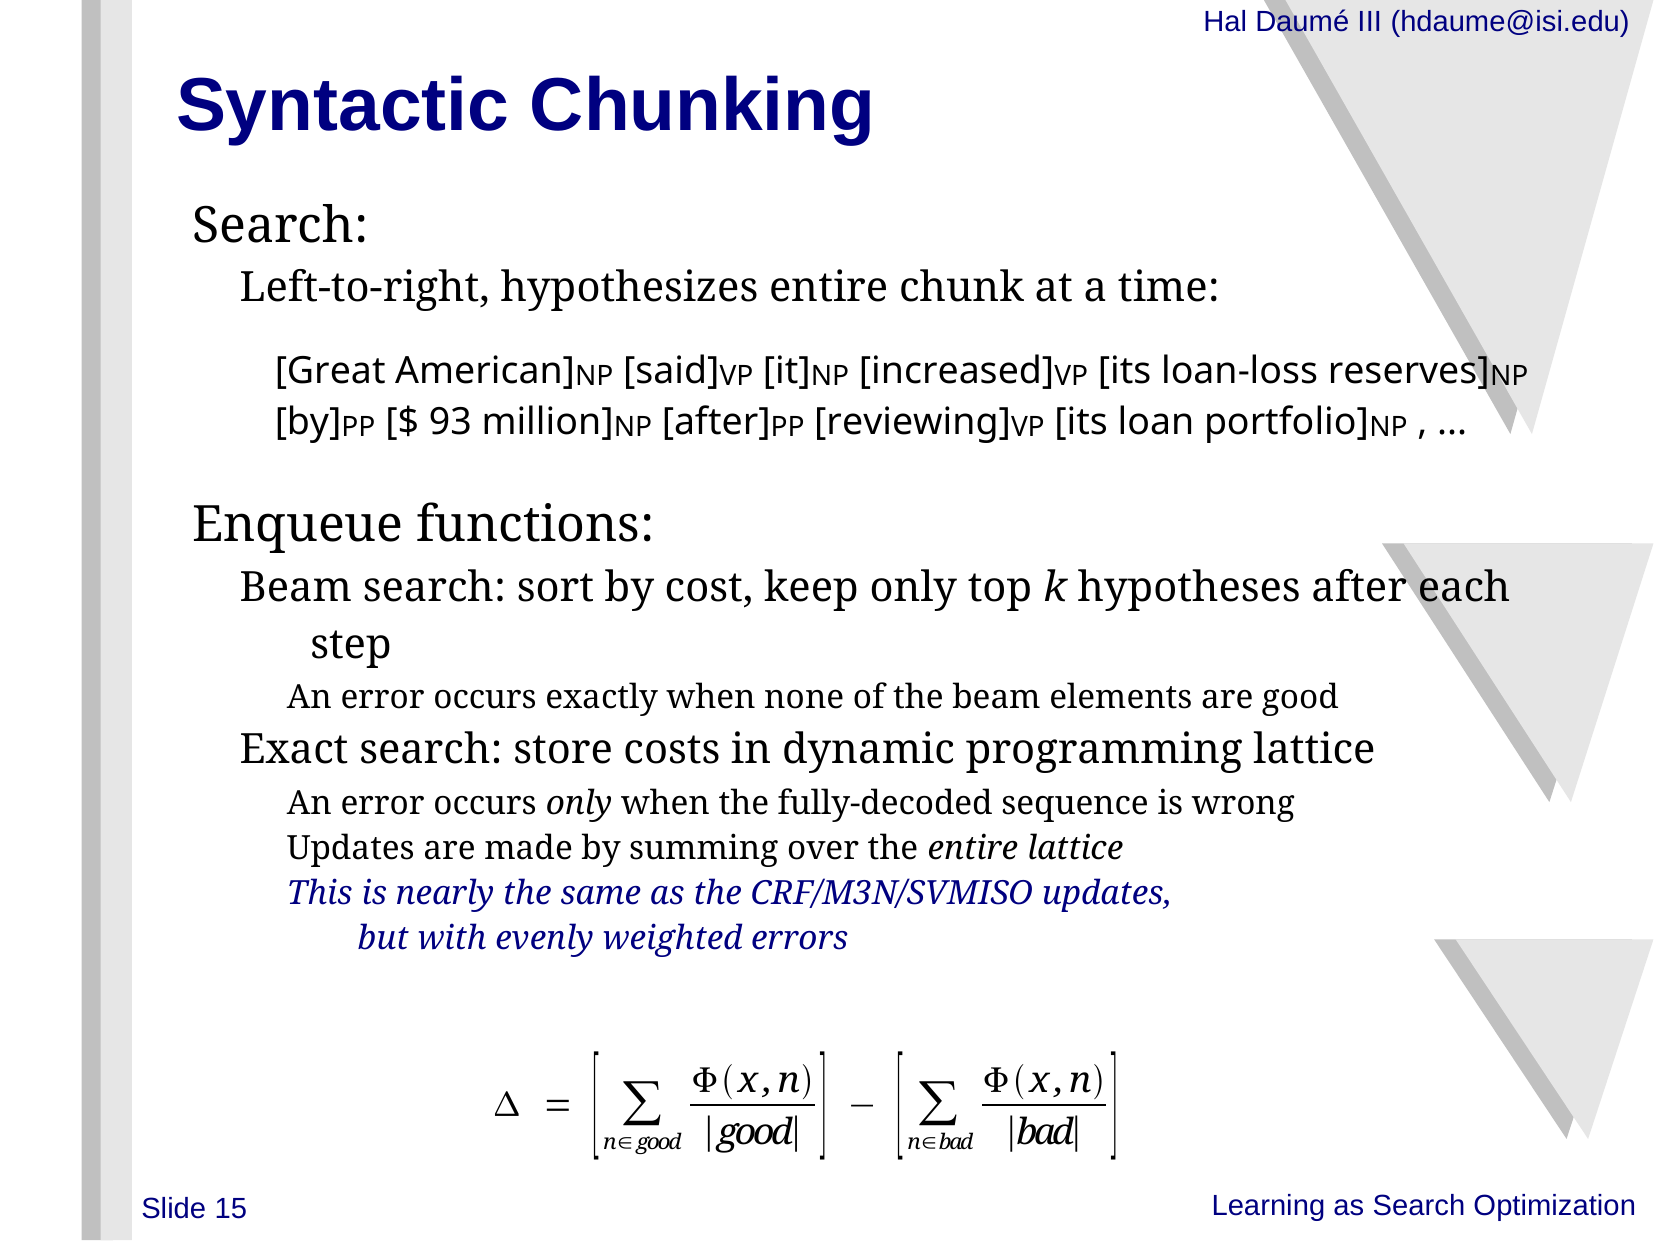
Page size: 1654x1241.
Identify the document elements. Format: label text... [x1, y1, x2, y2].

chart [487, 1050, 1124, 1162]
text_box [Great American]NP [said]VP [it]NP [increased]VP [its loan-loss reserves]NP [by]PP [$ 93 million]NP [after]PP [reviewing]VP [its loan portfolio]NP , ... [274, 343, 1585, 459]
title Syntactic Chunking [176, 44, 1509, 166]
list Search: Left-to-right, hypothesizes entire chunk at a time: Enqueue functions: Beam search: sort by cost, keep only top k hypotheses after each step An error occurs exactly when none of the beam elements are good Exact search: store costs in dynamic programming lattice An error occurs only when the fully-decoded sequence is wrong Updates are made by summing over the entire lattice This is nearly the same as the CRF/M3N/SVMISO updates, but with evenly weighted errors [180, 188, 1512, 1127]
